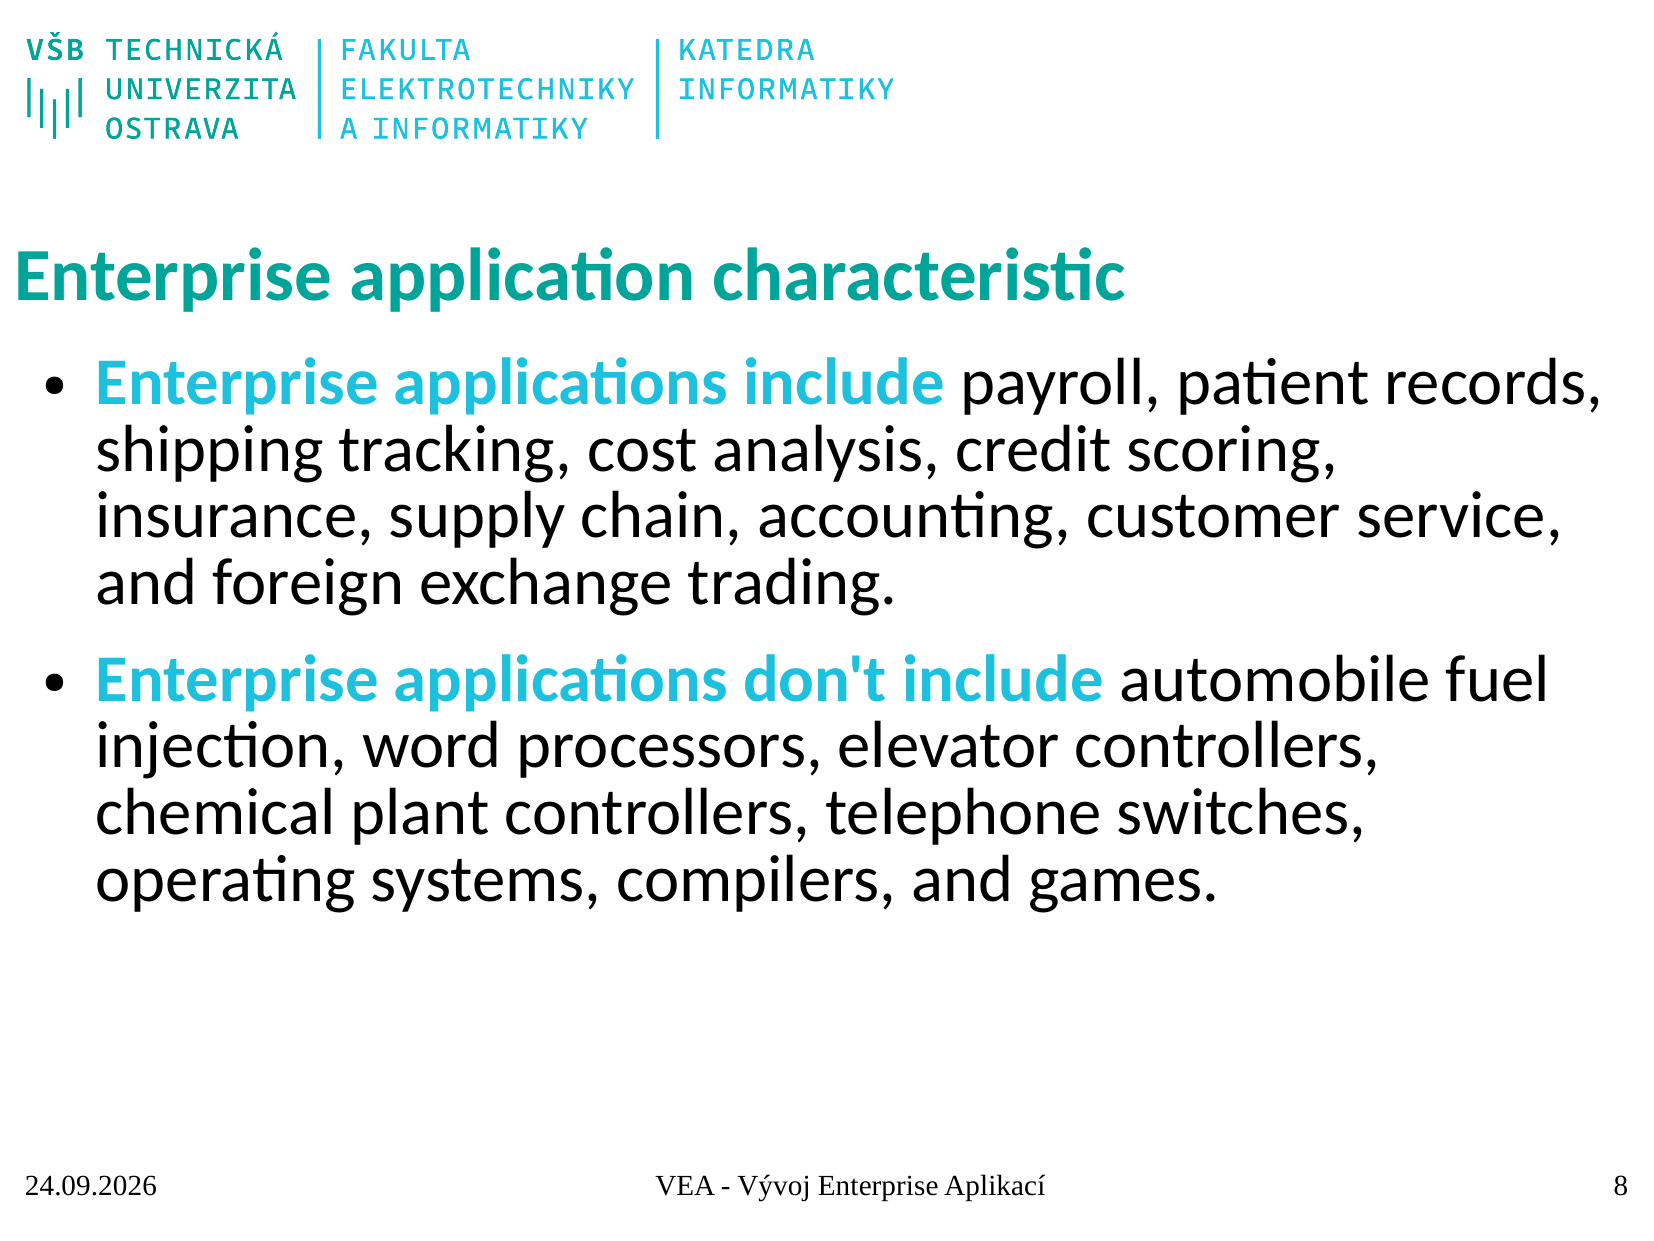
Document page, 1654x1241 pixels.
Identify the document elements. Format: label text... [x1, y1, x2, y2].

title Enterprise application characteristic [14, 165, 1619, 319]
list Enterprise applications include payroll, patient records, shipping tracking, cost analysis, credit scoring, insurance, supply chain, accounting, customer service, and foreign exchange trading. Enterprise applications don't include automobile fuel injection, word processors, elevator controllers, chemical plant controllers, telephone switches, operating systems, compilers, and games. [24, 354, 1629, 1146]
picture [26, 31, 894, 139]
